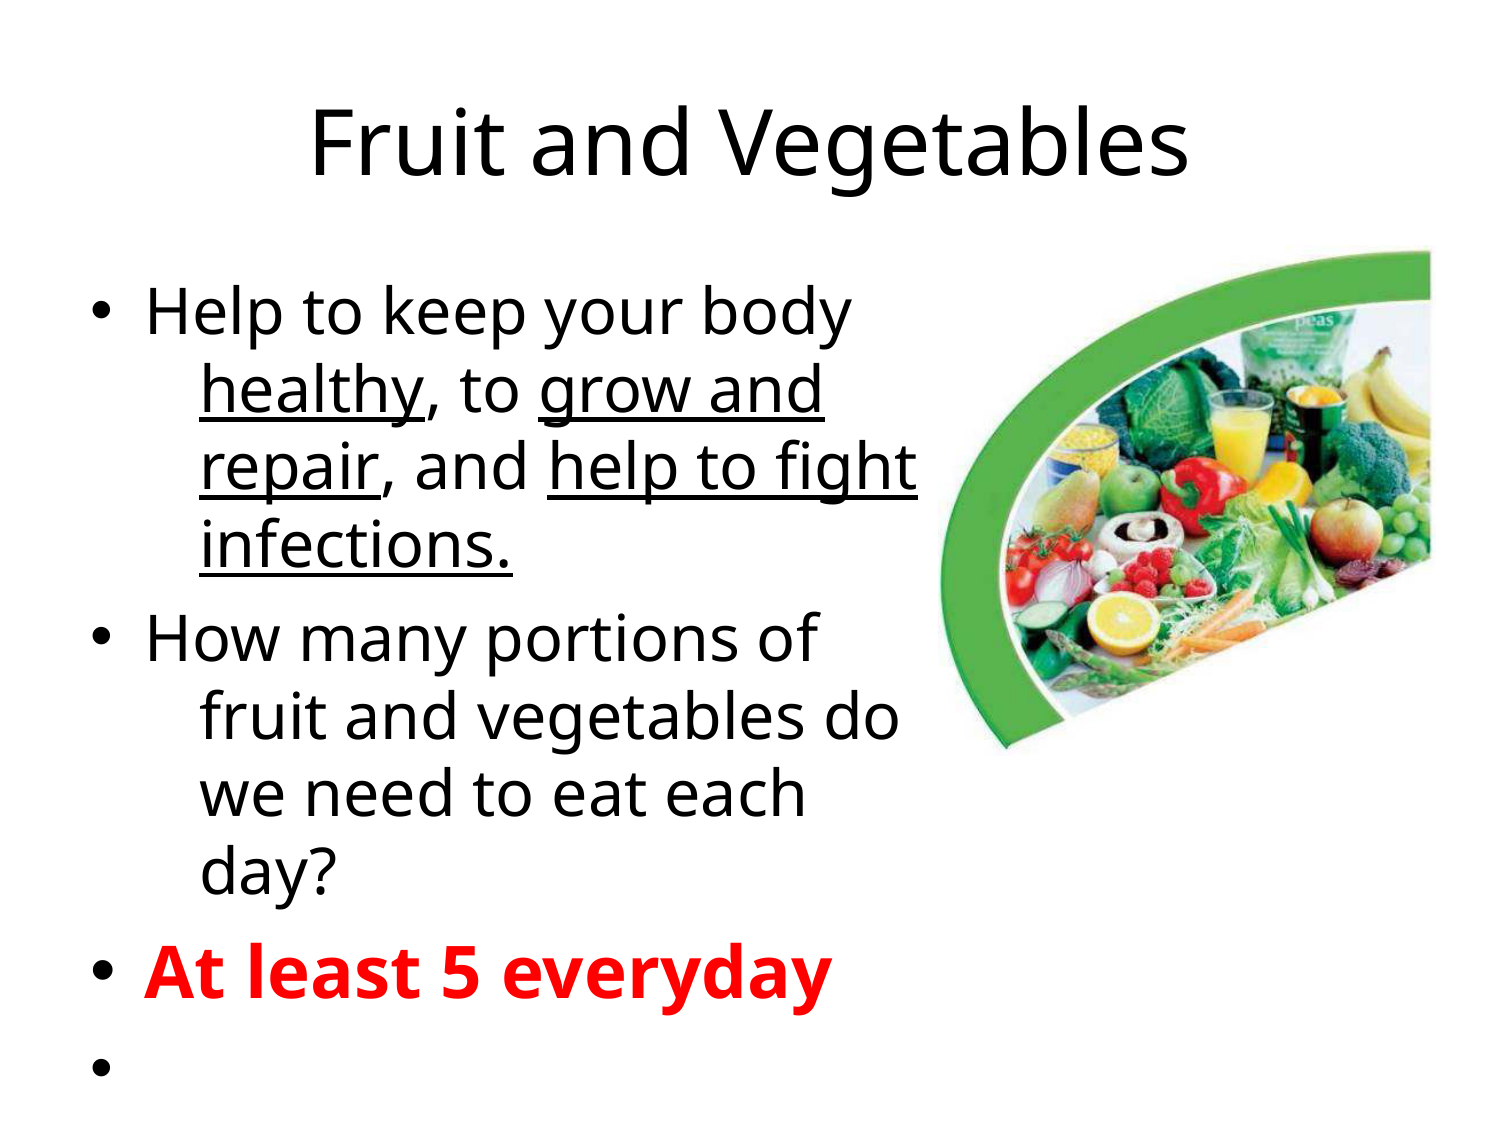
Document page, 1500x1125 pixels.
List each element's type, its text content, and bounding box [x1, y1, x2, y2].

title Fruit and Vegetables [75, 45, 1426, 233]
picture [938, 245, 1436, 756]
list Help to keep your body healthy, to grow and repair, and help to fight infections. How many portions of fruit and vegetables do we need to eat each day? At least 5 everyday [75, 262, 951, 1024]
